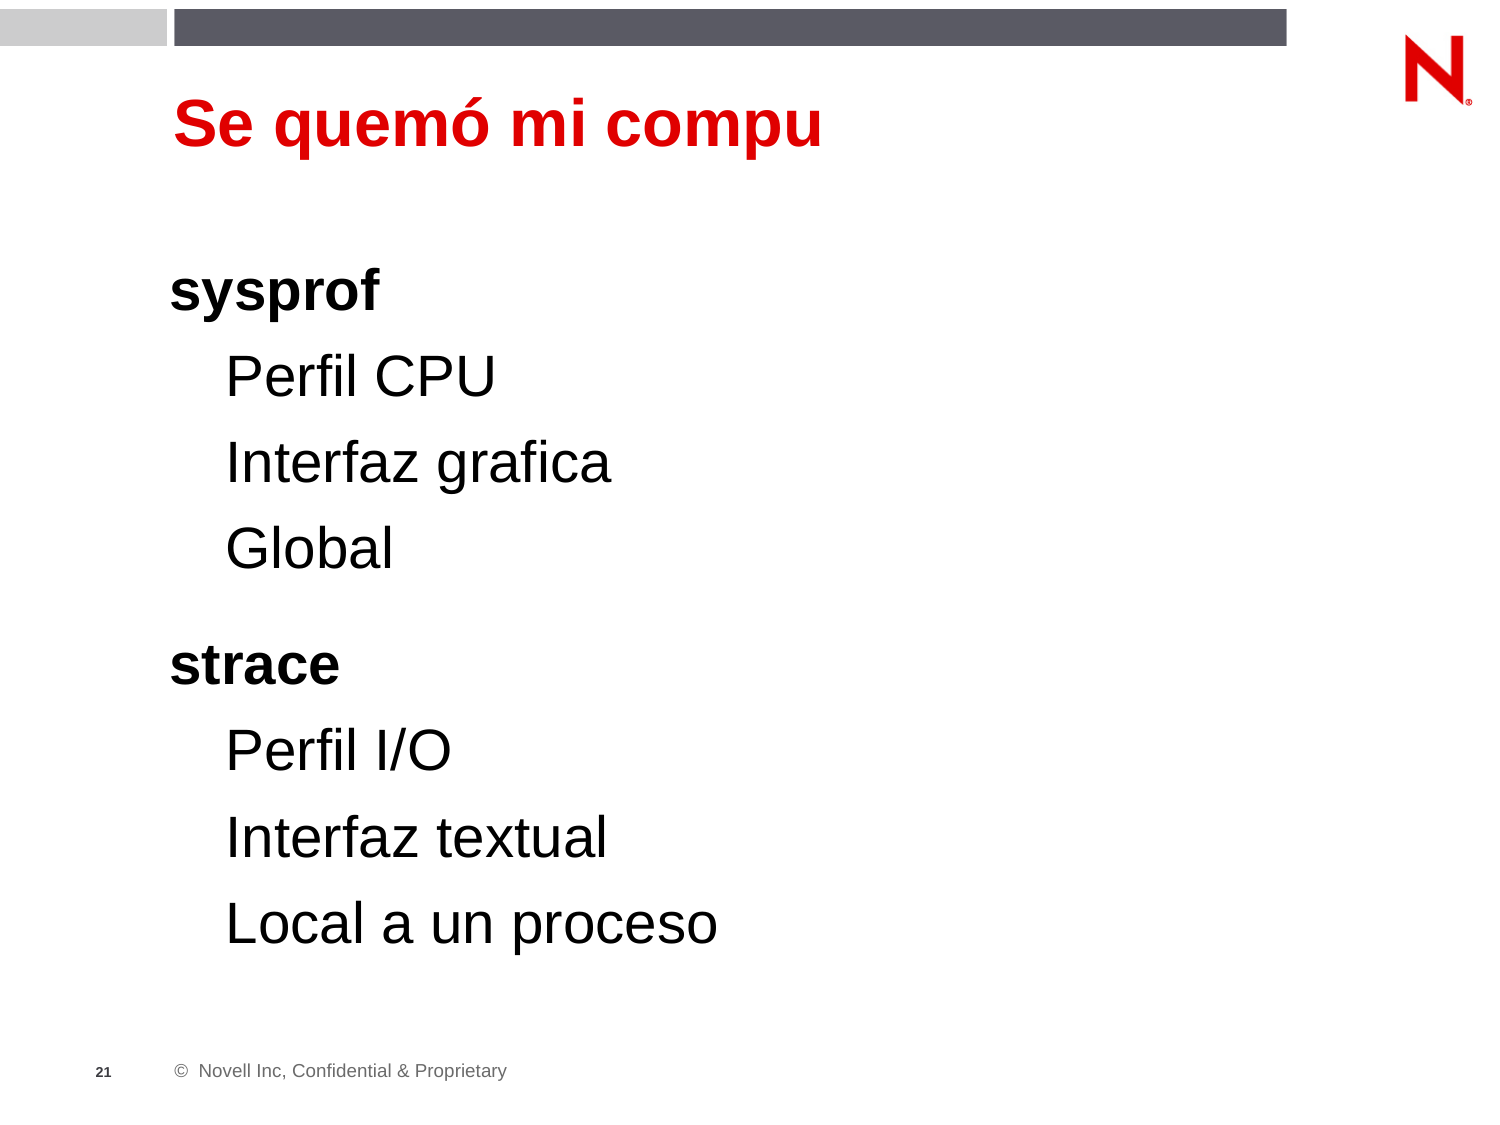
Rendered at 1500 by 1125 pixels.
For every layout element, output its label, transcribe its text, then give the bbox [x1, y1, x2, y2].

title Se quemó mi compu [173, 41, 1395, 205]
list sysprof Perfil CPU Interfaz grafica Global strace Perfil I/O Interfaz textual Local a un proceso [169, 224, 1313, 986]
picture [1403, 32, 1473, 107]
